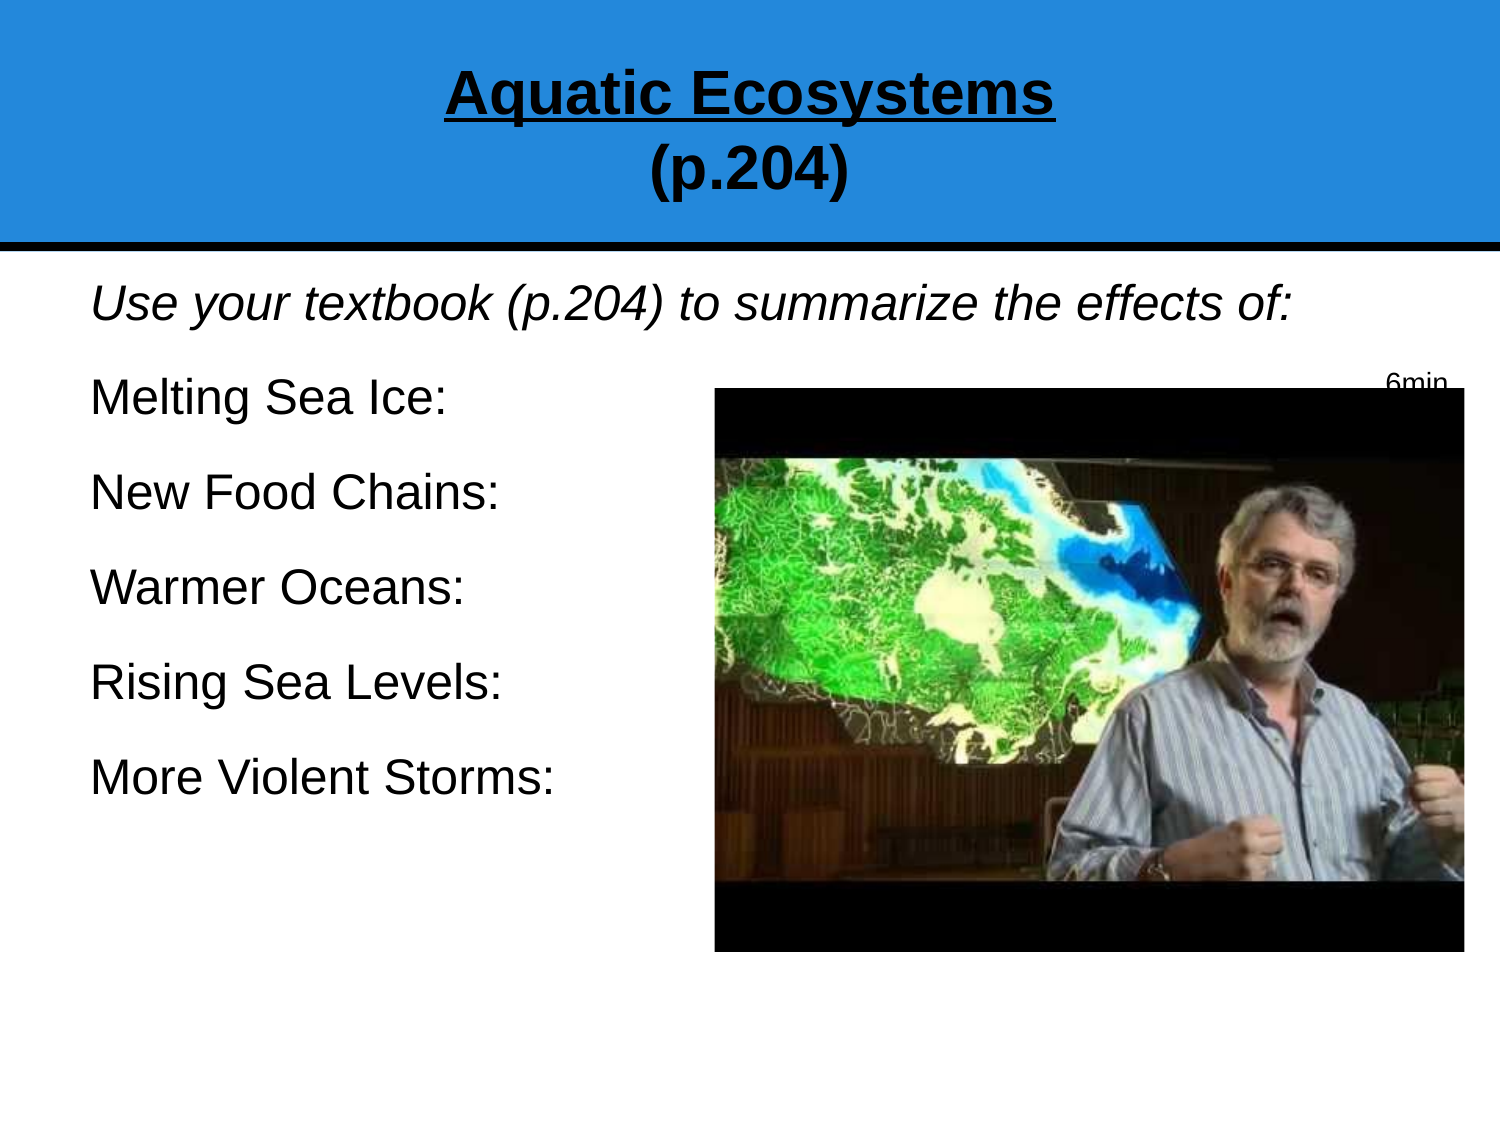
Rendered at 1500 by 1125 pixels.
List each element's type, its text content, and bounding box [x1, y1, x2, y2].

text_box 6min [1370, 349, 1473, 389]
text_box [714, 388, 1465, 952]
text_box Aquatic Ecosystems (p.204) [75, 45, 1425, 233]
text_box Use your textbook (p.204) to summarize the effects of: Melting Sea Ice: New Food Chains: Warmer Oceans: Rising Sea Levels: More Violent Storms: [75, 262, 1425, 1078]
